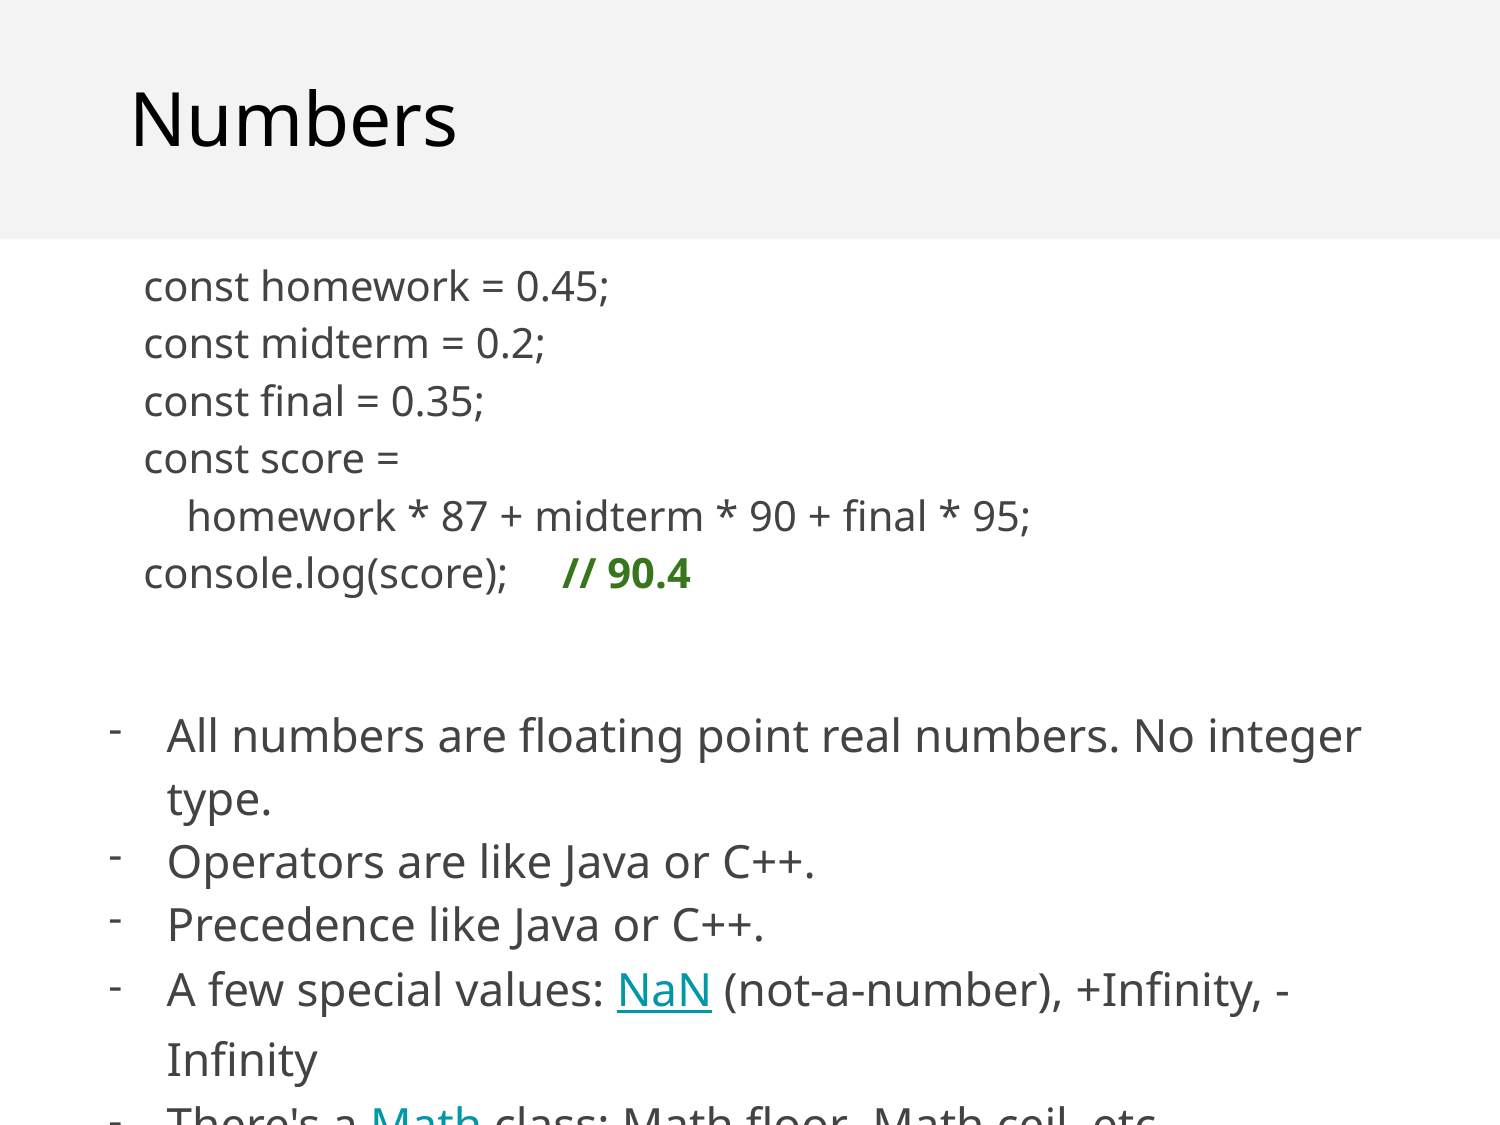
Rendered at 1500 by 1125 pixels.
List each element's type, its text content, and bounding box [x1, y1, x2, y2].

text_box const homework = 0.45; const midterm = 0.2; const final = 0.35; const score = homework * 87 + midterm * 90 + final * 95; console.log(score); // 90.4 [128, 237, 1485, 730]
title Numbers [115, 56, 1359, 183]
list All numbers are floating point real numbers. No integer type. Operators are like Java or C++. Precedence like Java or C++. A few special values: NaN (not-a-number), +Infinity, -Infinity There's a Math class: Math.floor, Math.ceil, etc. [76, 683, 1444, 1066]
